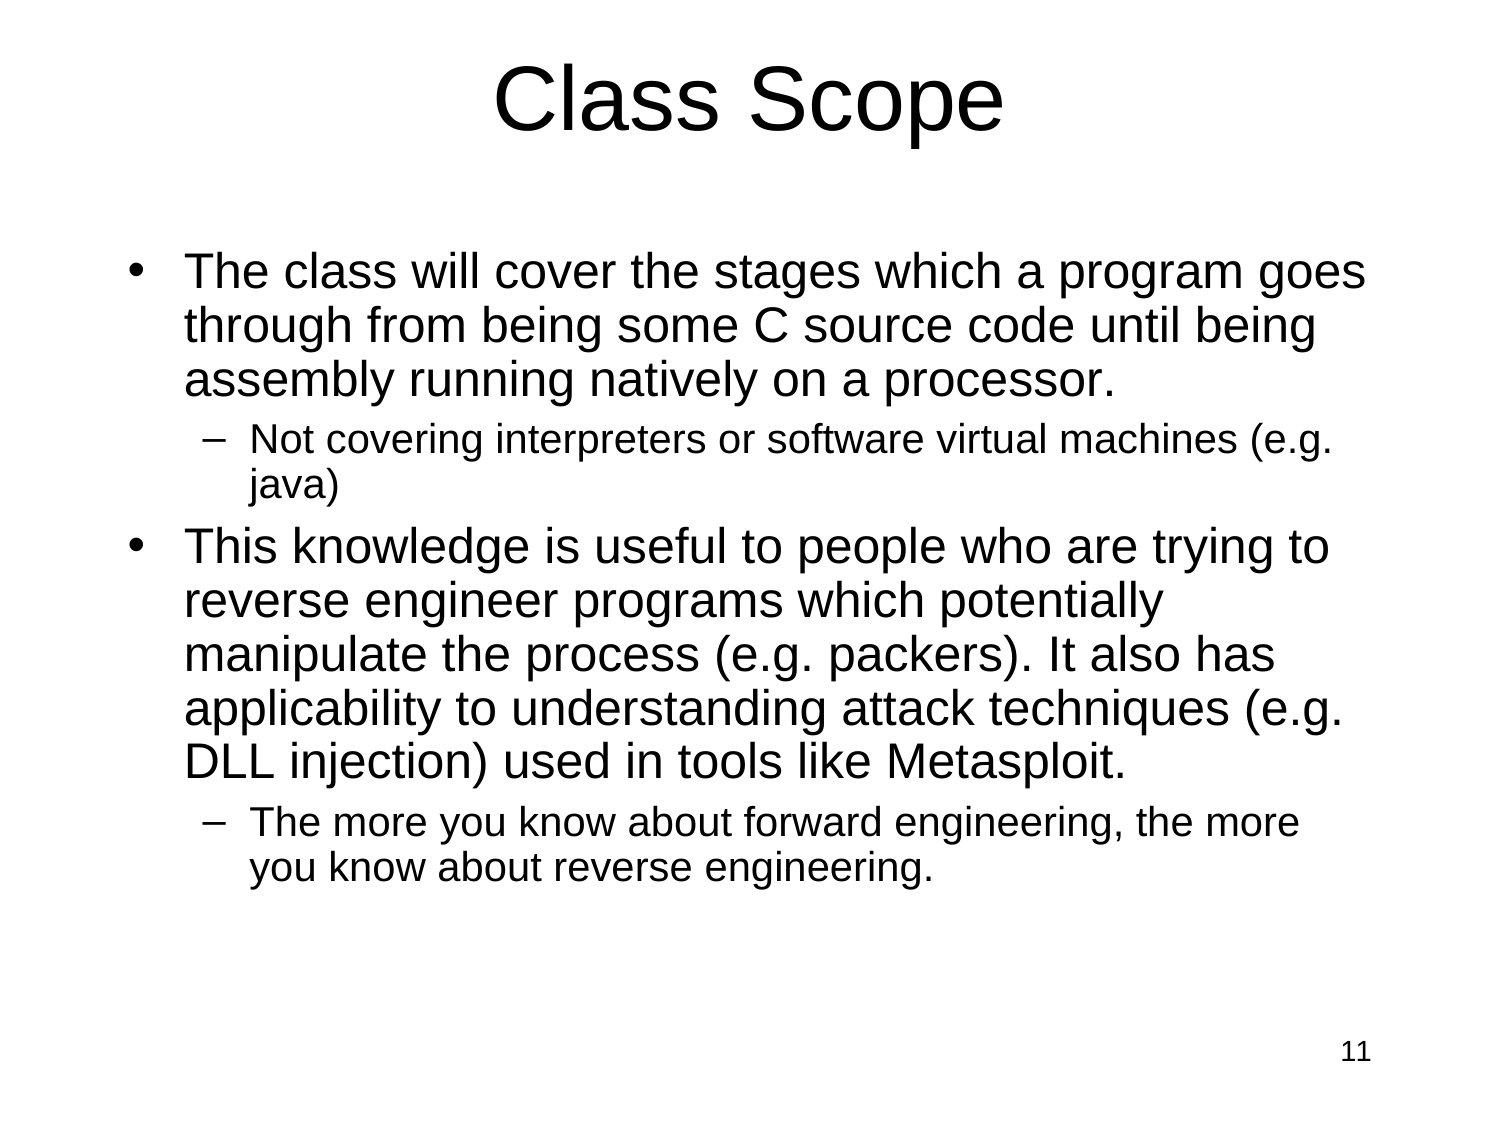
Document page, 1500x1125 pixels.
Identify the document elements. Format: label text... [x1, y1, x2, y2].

list The class will cover the stages which a program goes through from being some C source code until being assembly running natively on a processor. Not covering interpreters or software virtual machines (e.g. java) This knowledge is useful to people who are trying to reverse engineer programs which potentially manipulate the process (e.g. packers). It also has applicability to understanding attack techniques (e.g. DLL injection) used in tools like Metasploit. The more you know about forward engineering, the more you know about reverse engineering. [112, 237, 1388, 1051]
text_box <number> [1074, 1025, 1388, 1101]
title Class Scope [0, 0, 1500, 188]
